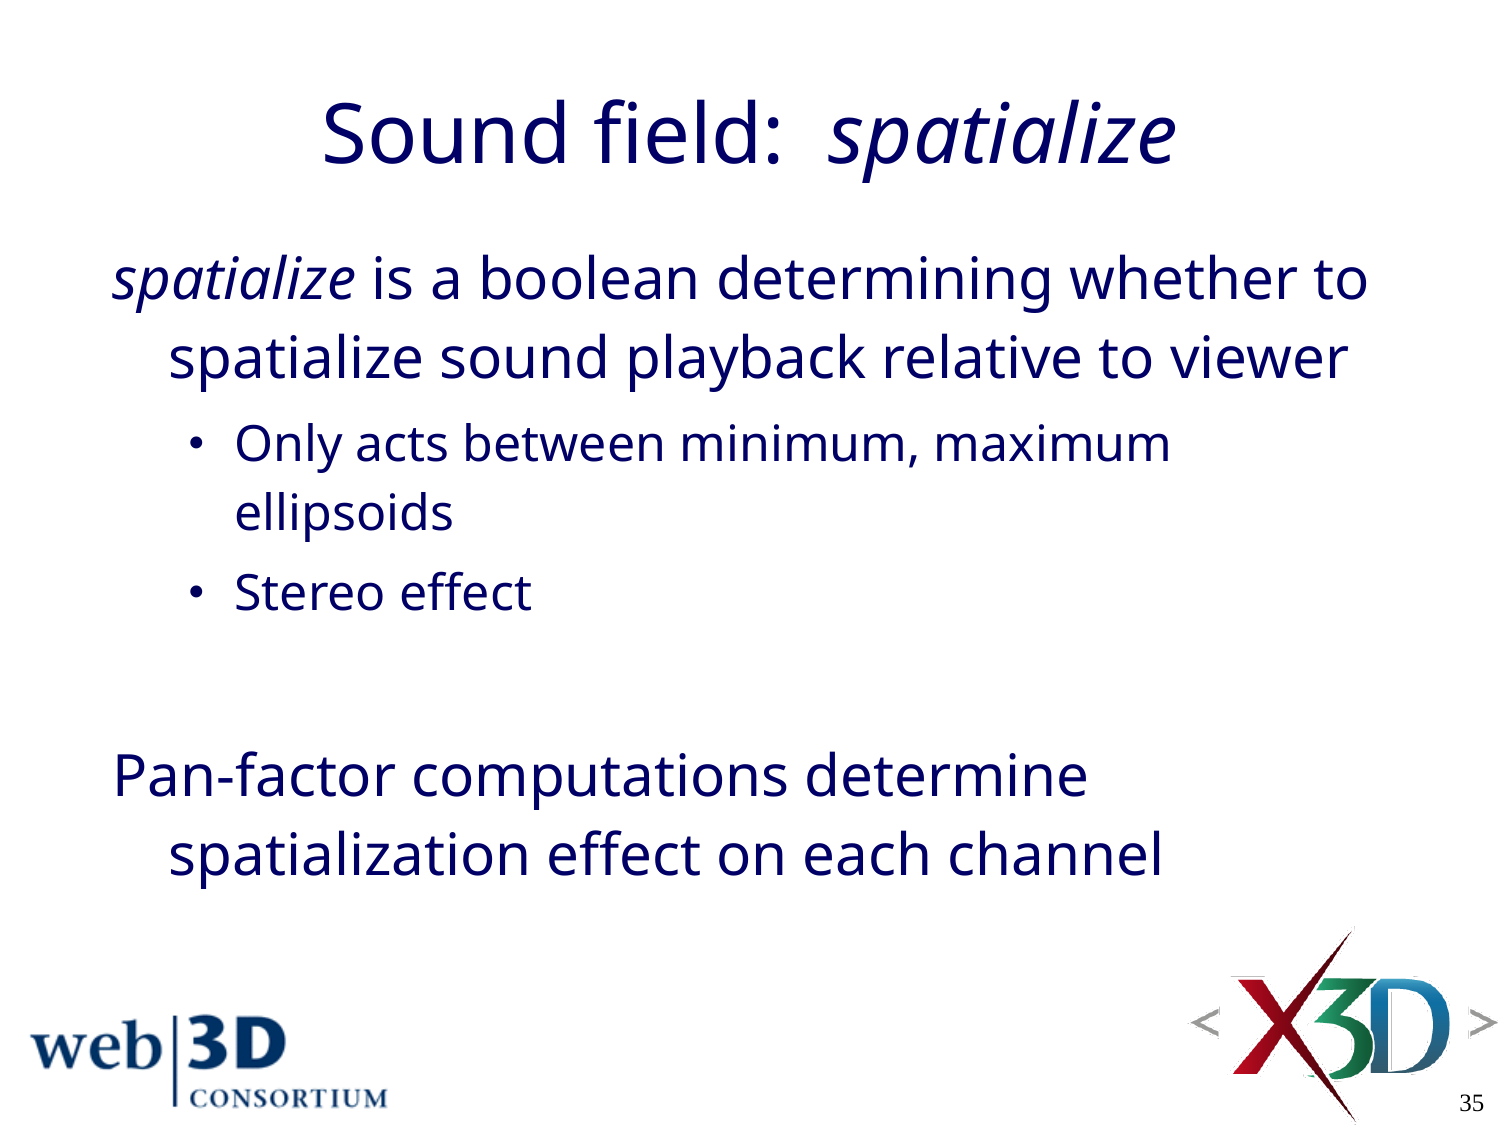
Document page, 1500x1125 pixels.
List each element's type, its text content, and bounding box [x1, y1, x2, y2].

title Sound field: spatialize [112, 44, 1388, 218]
picture [12, 998, 413, 1118]
list spatialize is a boolean determining whether to spatialize sound playback relative to viewer Only acts between minimum, maximum ellipsoids Stereo effect Pan-factor computations determine spatialization effect on each channel [112, 237, 1388, 986]
picture [1187, 926, 1500, 1125]
